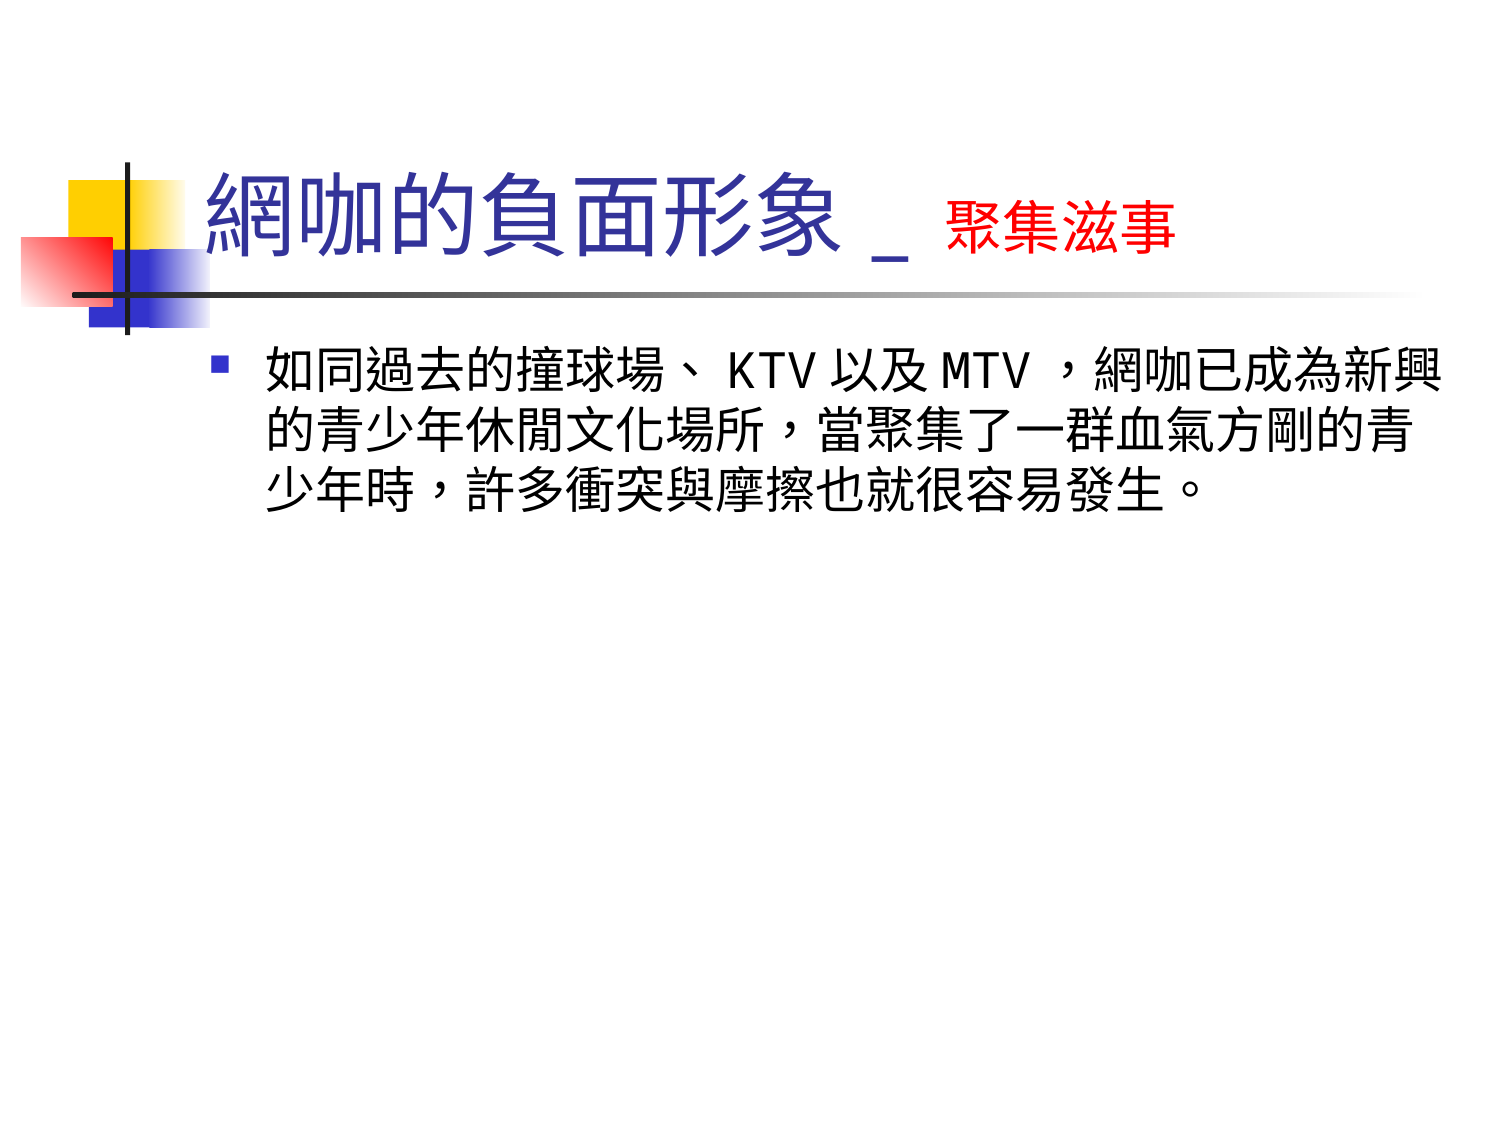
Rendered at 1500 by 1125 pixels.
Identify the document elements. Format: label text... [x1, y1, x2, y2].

list 如同過去的撞球場、KTV以及MTV，網咖已成為新興的青少年休閒文化場所，當聚集了一群血氣方剛的青少年時，許多衝突與摩擦也就很容易發生。 [193, 331, 1469, 1007]
title 網咖的負面形象_聚集滋事 [188, 35, 1468, 276]
